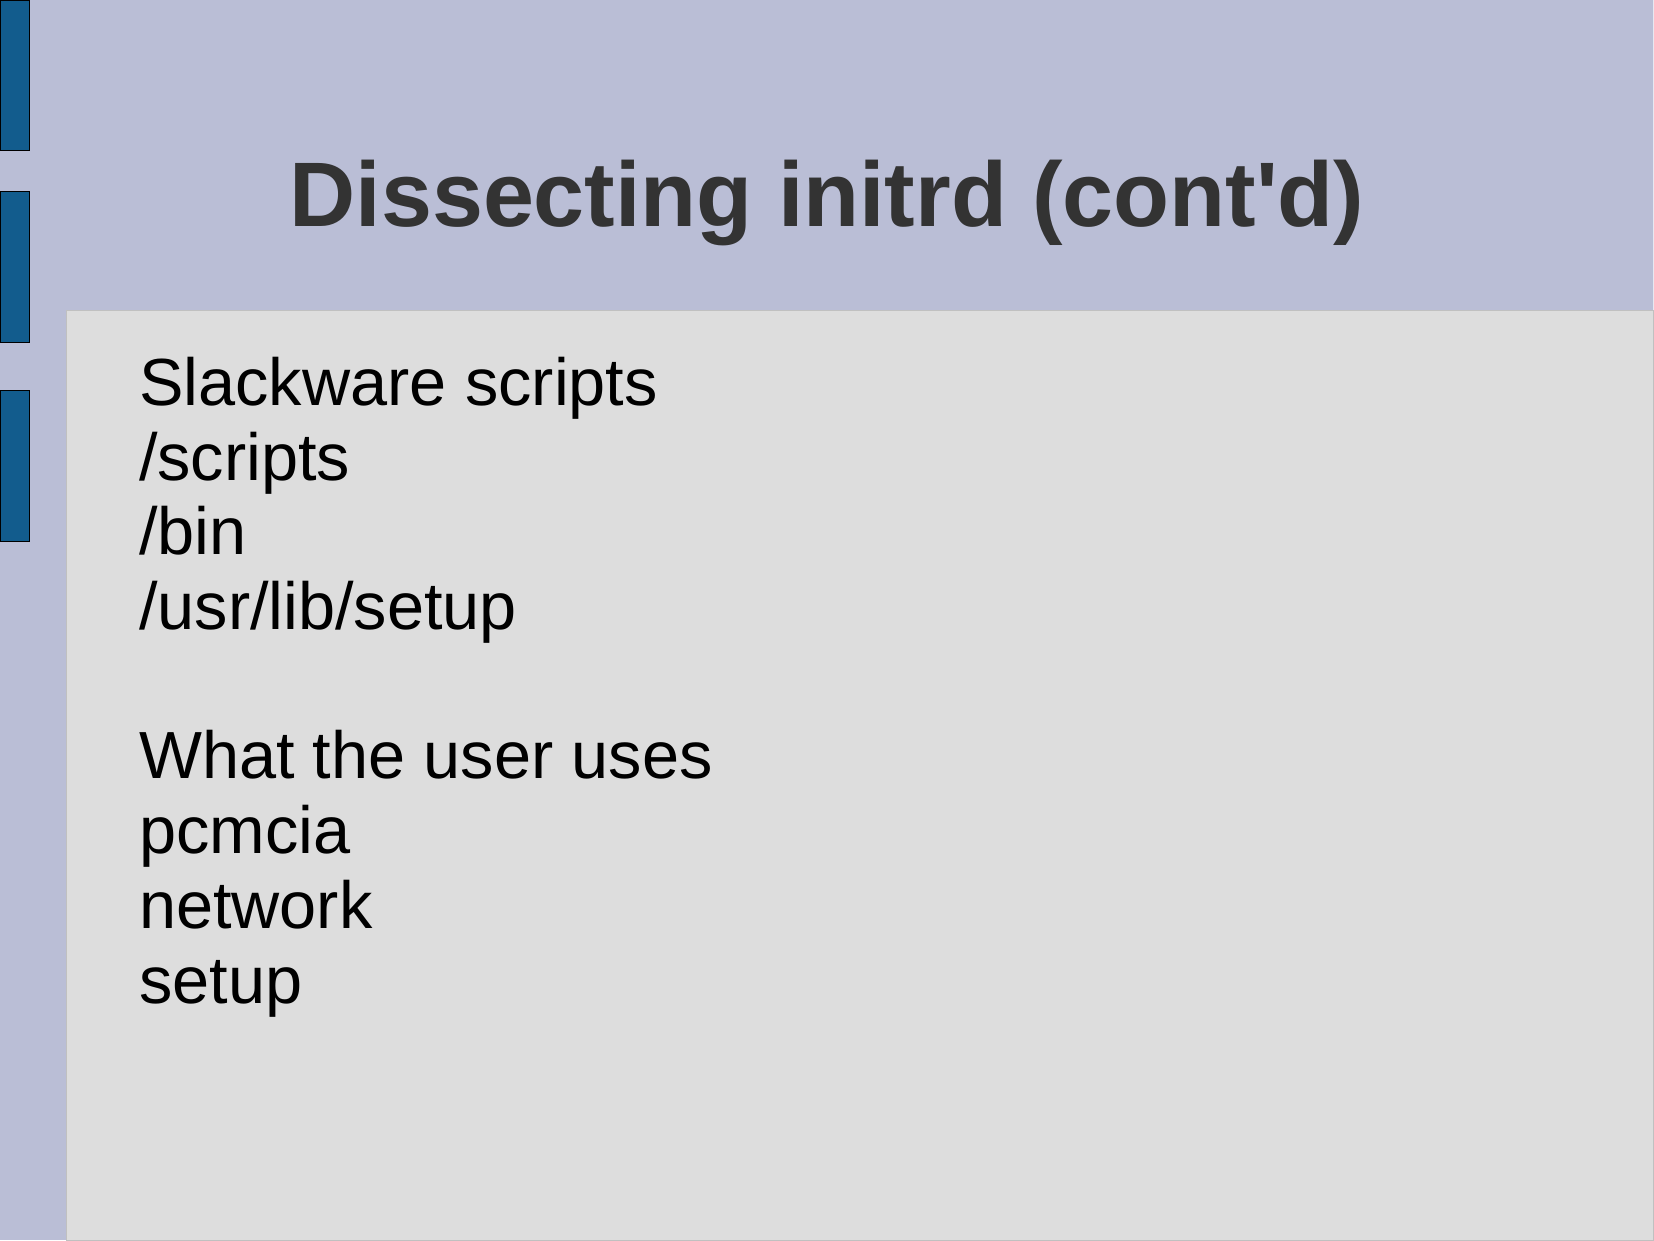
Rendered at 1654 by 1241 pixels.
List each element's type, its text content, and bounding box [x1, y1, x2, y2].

title Dissecting initrd (cont'd) [121, 91, 1534, 299]
list Slackware scripts /scripts /bin /usr/lib/setup What the user uses pcmcia network setup [121, 344, 1534, 1127]
